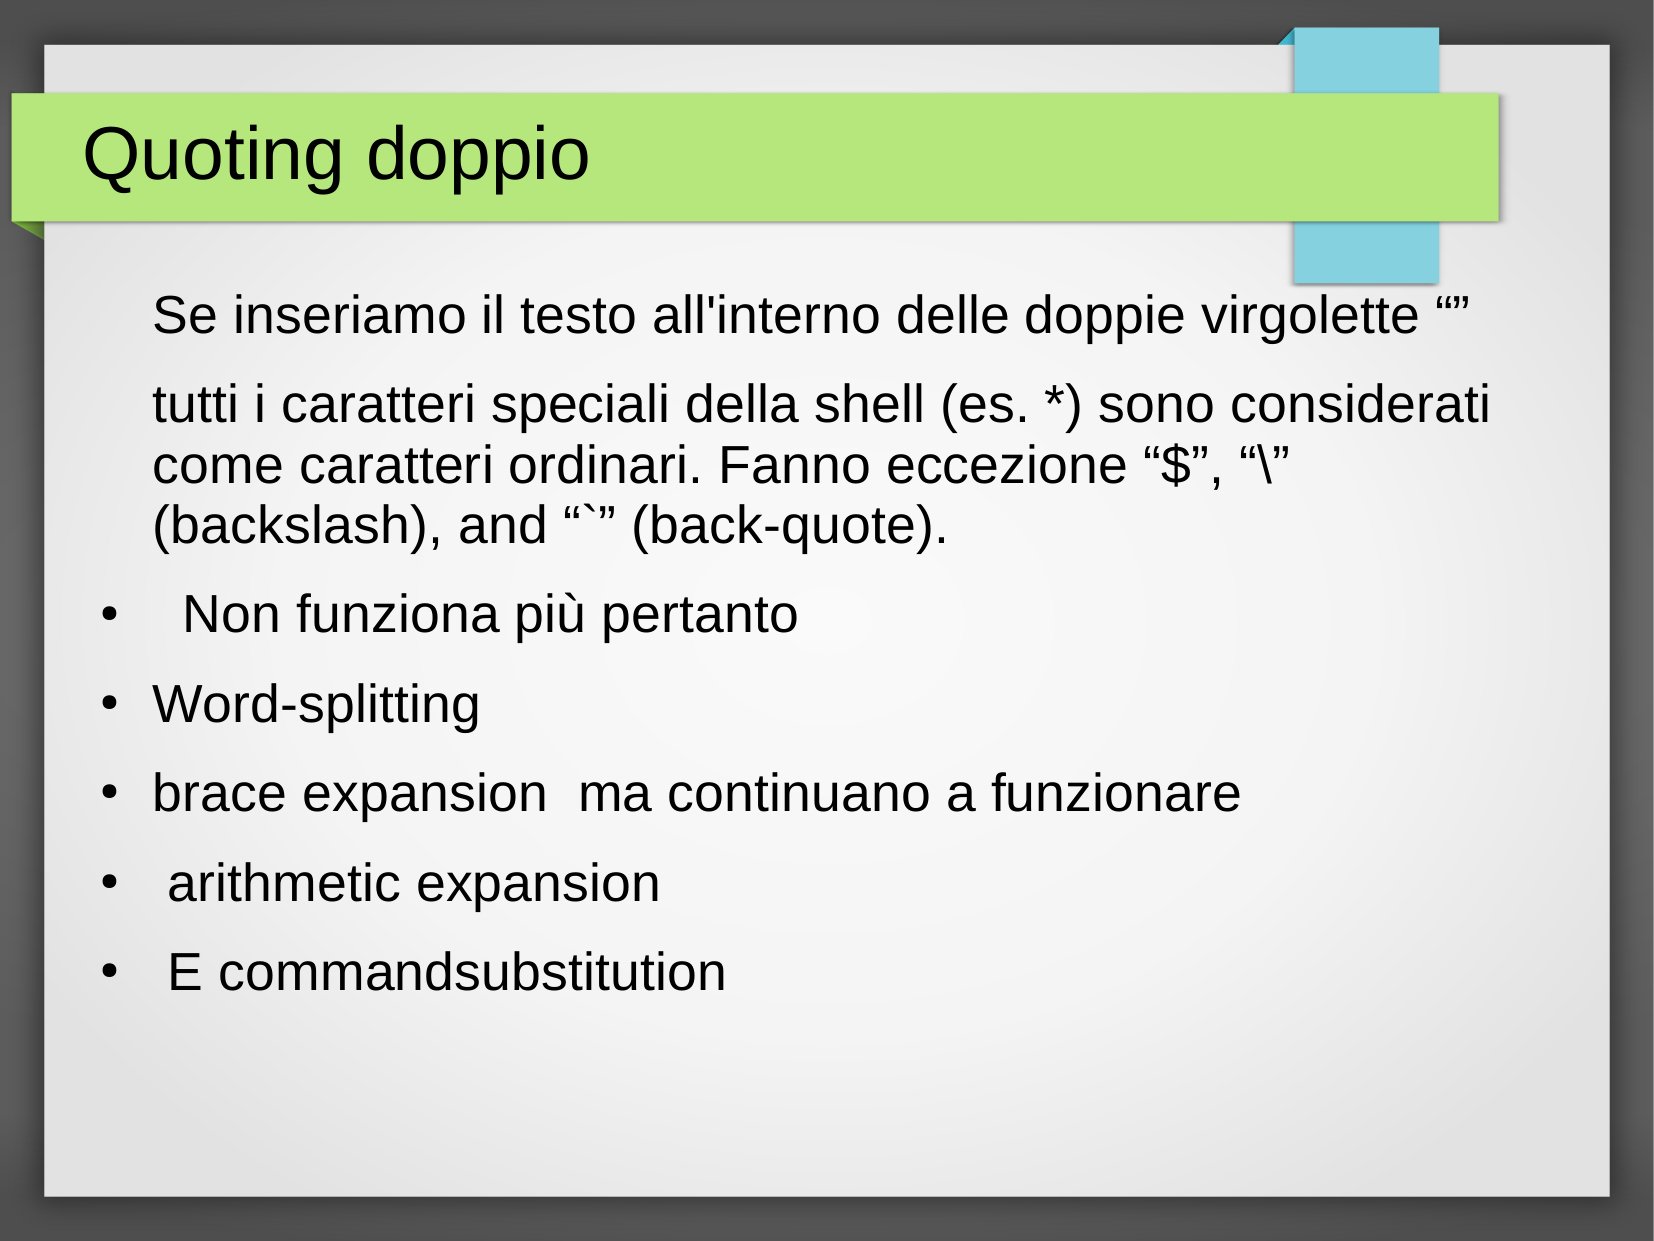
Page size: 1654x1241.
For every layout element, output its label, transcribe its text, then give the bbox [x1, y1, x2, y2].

title Quoting doppio [82, 94, 1264, 213]
picture [0, 0, 1654, 1241]
list Se inseriamo il testo all'interno delle doppie virgolette “” tutti i caratteri speciali della shell (es. *) sono considerati come caratteri ordinari. Fanno eccezione “$”, “\” (backslash), and “`” (back-quote). Non funziona più pertanto Word-splitting brace expansion ma continuano a funzionare arithmetic expansion E commandsubstitution [82, 284, 1571, 1004]
